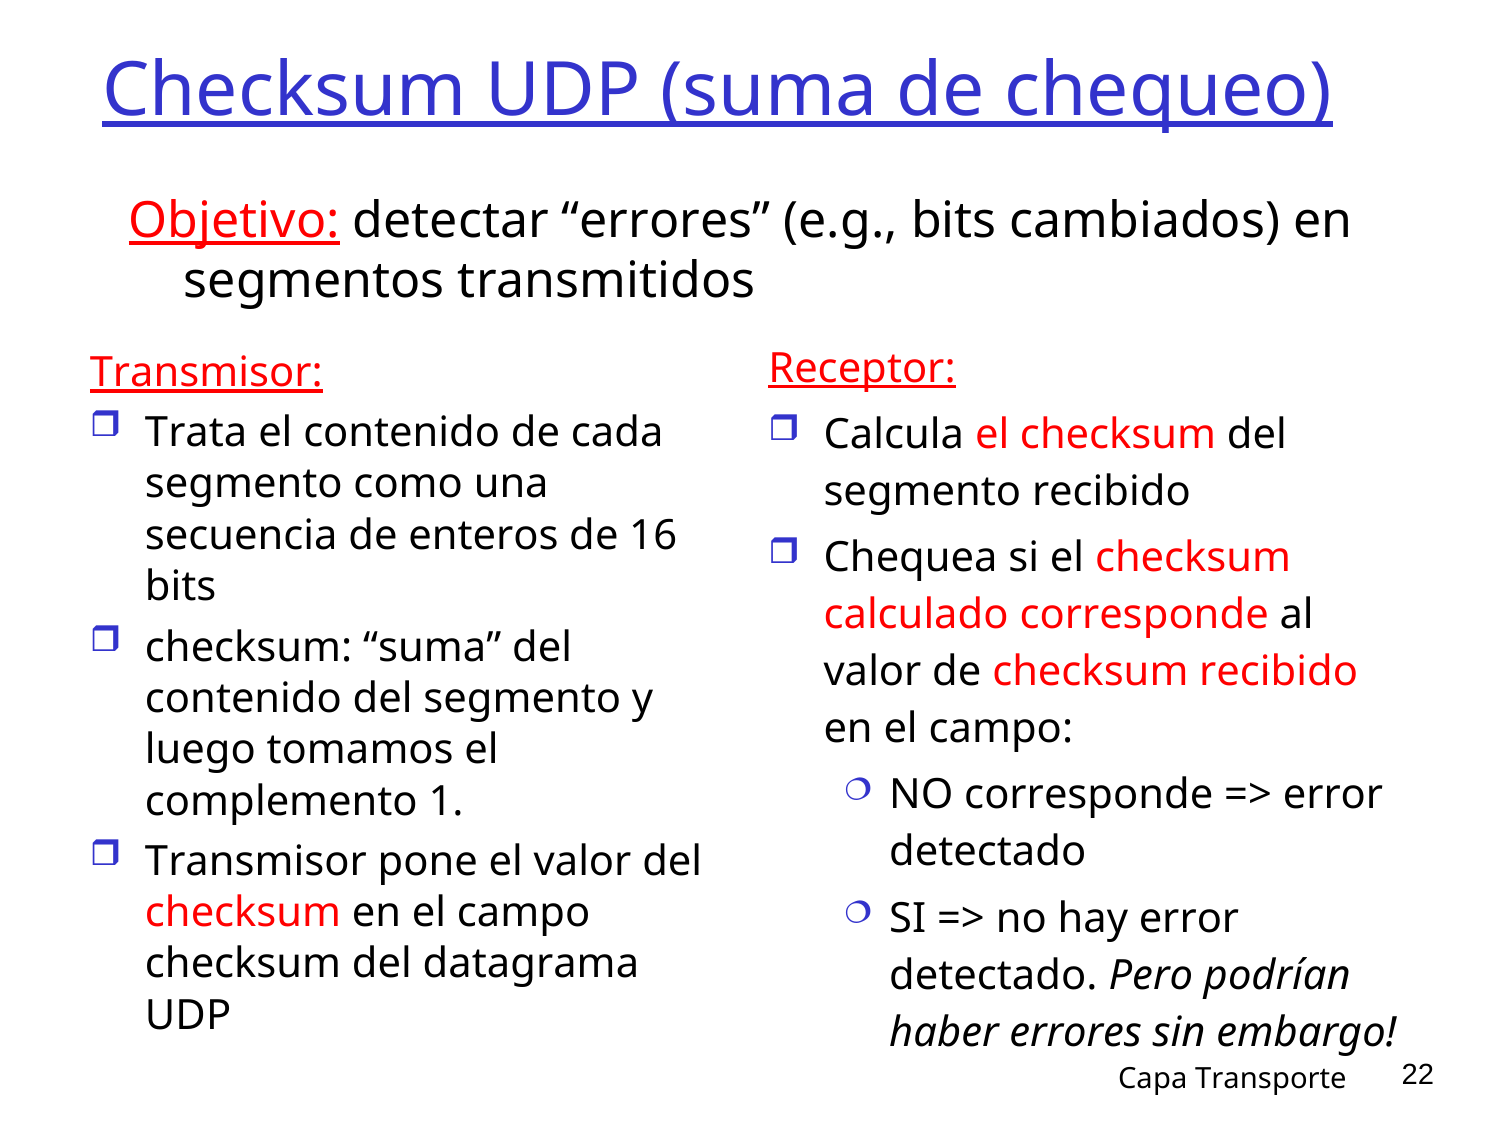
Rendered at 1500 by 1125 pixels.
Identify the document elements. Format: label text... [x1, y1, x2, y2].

list Transmisor: Trata el contenido de cada segmento como una secuencia de enteros de 16 bits checksum: “suma” del contenido del segmento y luego tomamos el complemento 1. Transmisor pone el valor del checksum en el campo checksum del datagrama UDP [75, 337, 722, 1021]
list Receptor: Calcula el checksum del segmento recibido Chequea si el checksum calculado corresponde al valor de checksum recibido en el campo: NO corresponde => error detectado SI => no hay error detectado. Pero podrían haber errores sin embargo! [753, 329, 1426, 1051]
text_box Objetivo: detectar “errores” (e.g., bits cambiados) en segmentos transmitidos [114, 179, 1415, 320]
title Checksum UDP (suma de chequeo)‏ [87, 15, 1463, 158]
